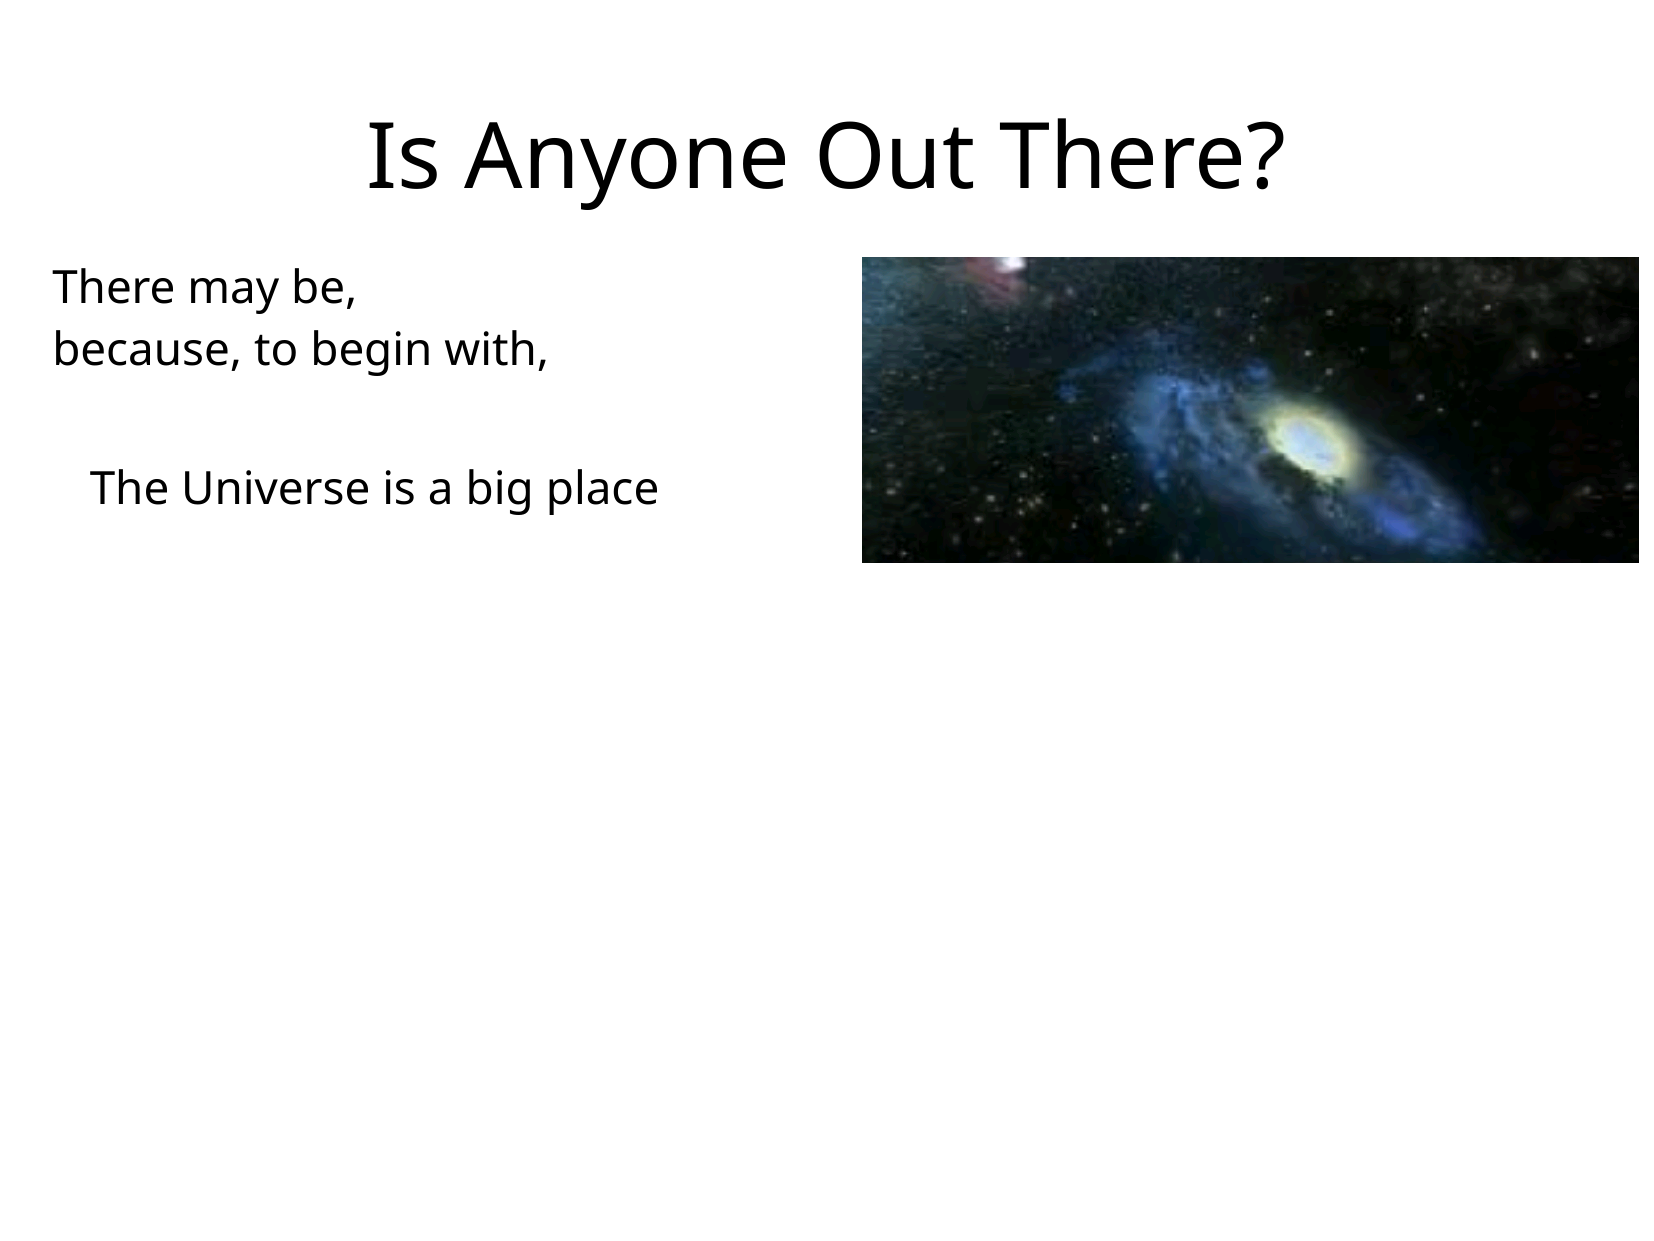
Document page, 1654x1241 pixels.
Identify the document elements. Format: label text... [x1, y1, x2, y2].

picture [862, 257, 1639, 563]
title Is Anyone Out There? [82, 49, 1571, 257]
text_box The Universe is a big place [75, 447, 863, 606]
text_box There may be, because, to begin with, [37, 246, 676, 405]
